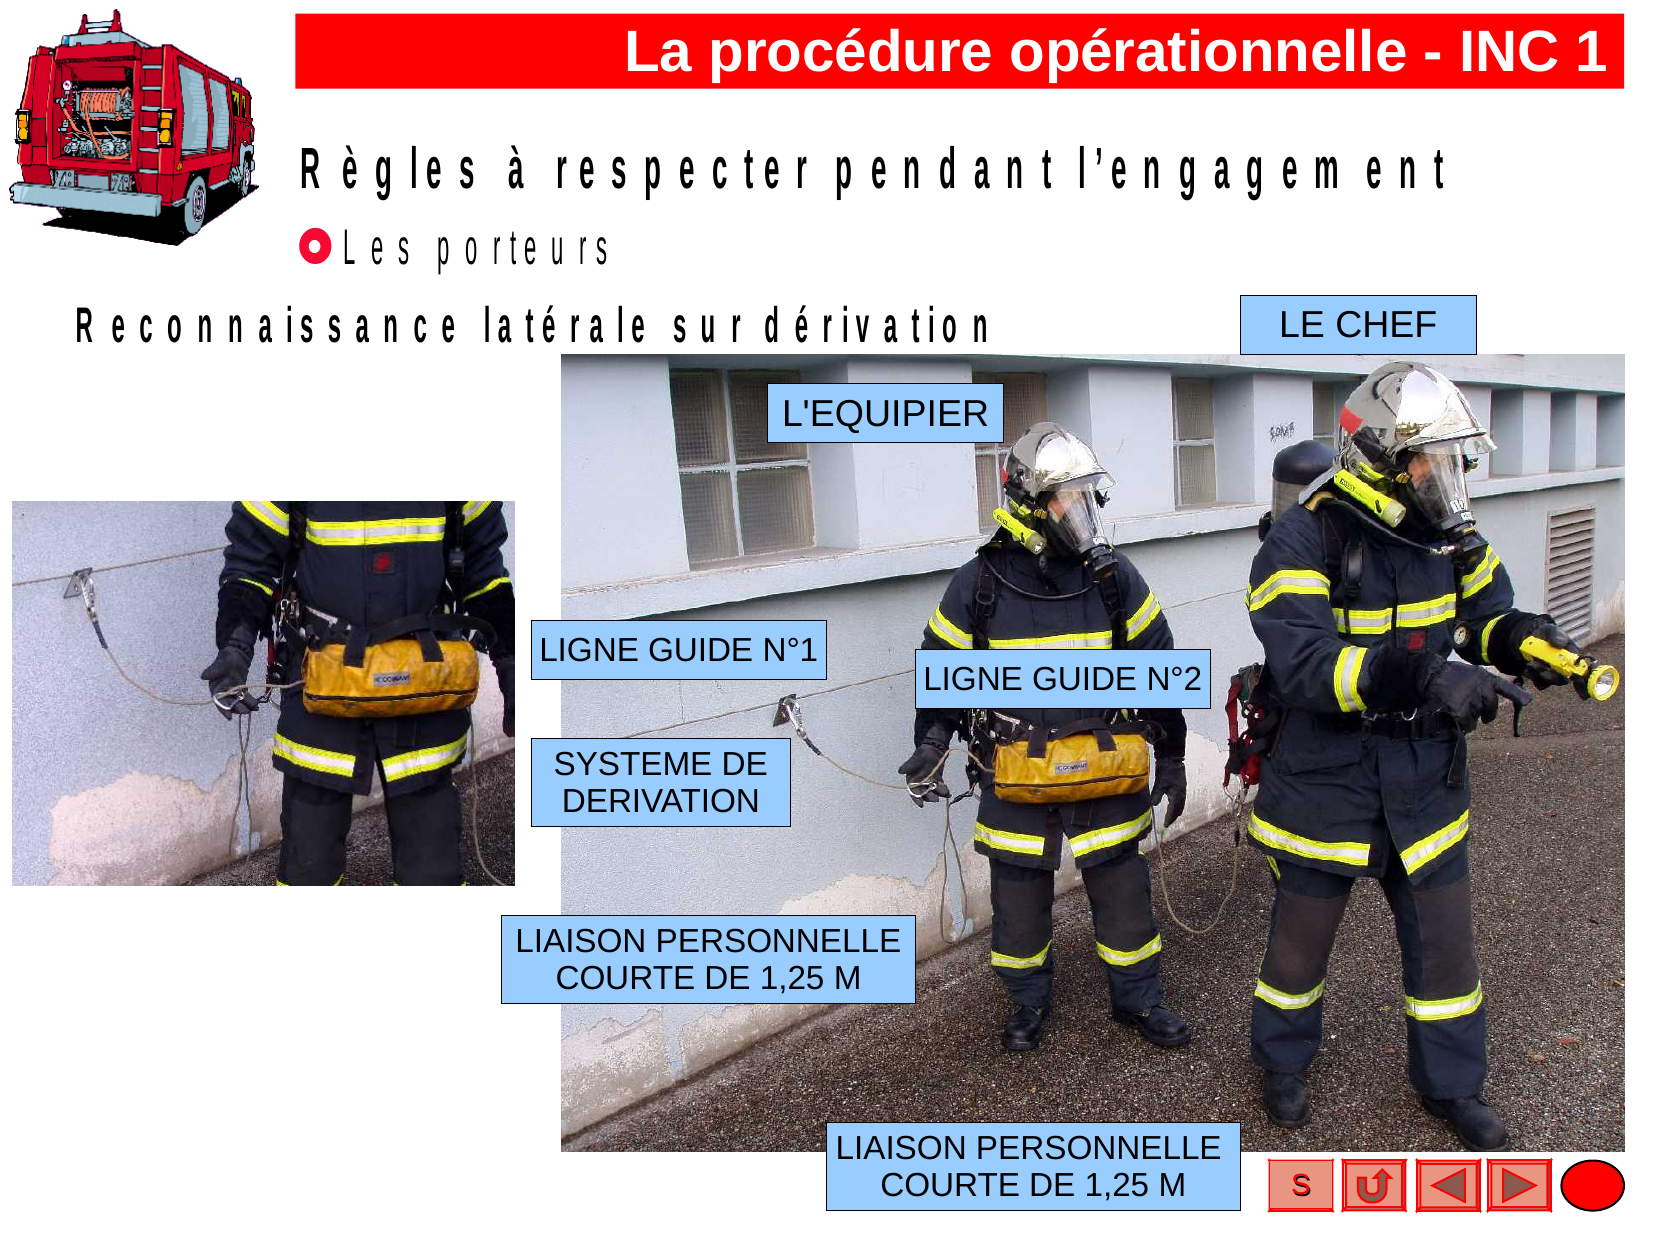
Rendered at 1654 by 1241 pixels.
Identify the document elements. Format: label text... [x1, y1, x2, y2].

text_box La procédure opérationnelle - INC 1 [295, 13, 1625, 89]
text_box LIGNE GUIDE N°1 [531, 620, 827, 680]
text_box [1561, 1160, 1625, 1211]
picture [45, 113, 1625, 1152]
picture [8, 8, 260, 246]
picture [12, 501, 515, 886]
text_box LIAISON PERSONNELLE COURTE DE 1,25 M [826, 1122, 1241, 1211]
text_box L'EQUIPIER [767, 383, 1004, 443]
text_box LIAISON PERSONNELLE COURTE DE 1,25 M [501, 915, 916, 1004]
text_box LE CHEF [1240, 295, 1477, 355]
text_box SYSTEME DE DERIVATION [531, 738, 791, 827]
text_box LIGNE GUIDE N°2 [915, 649, 1211, 709]
